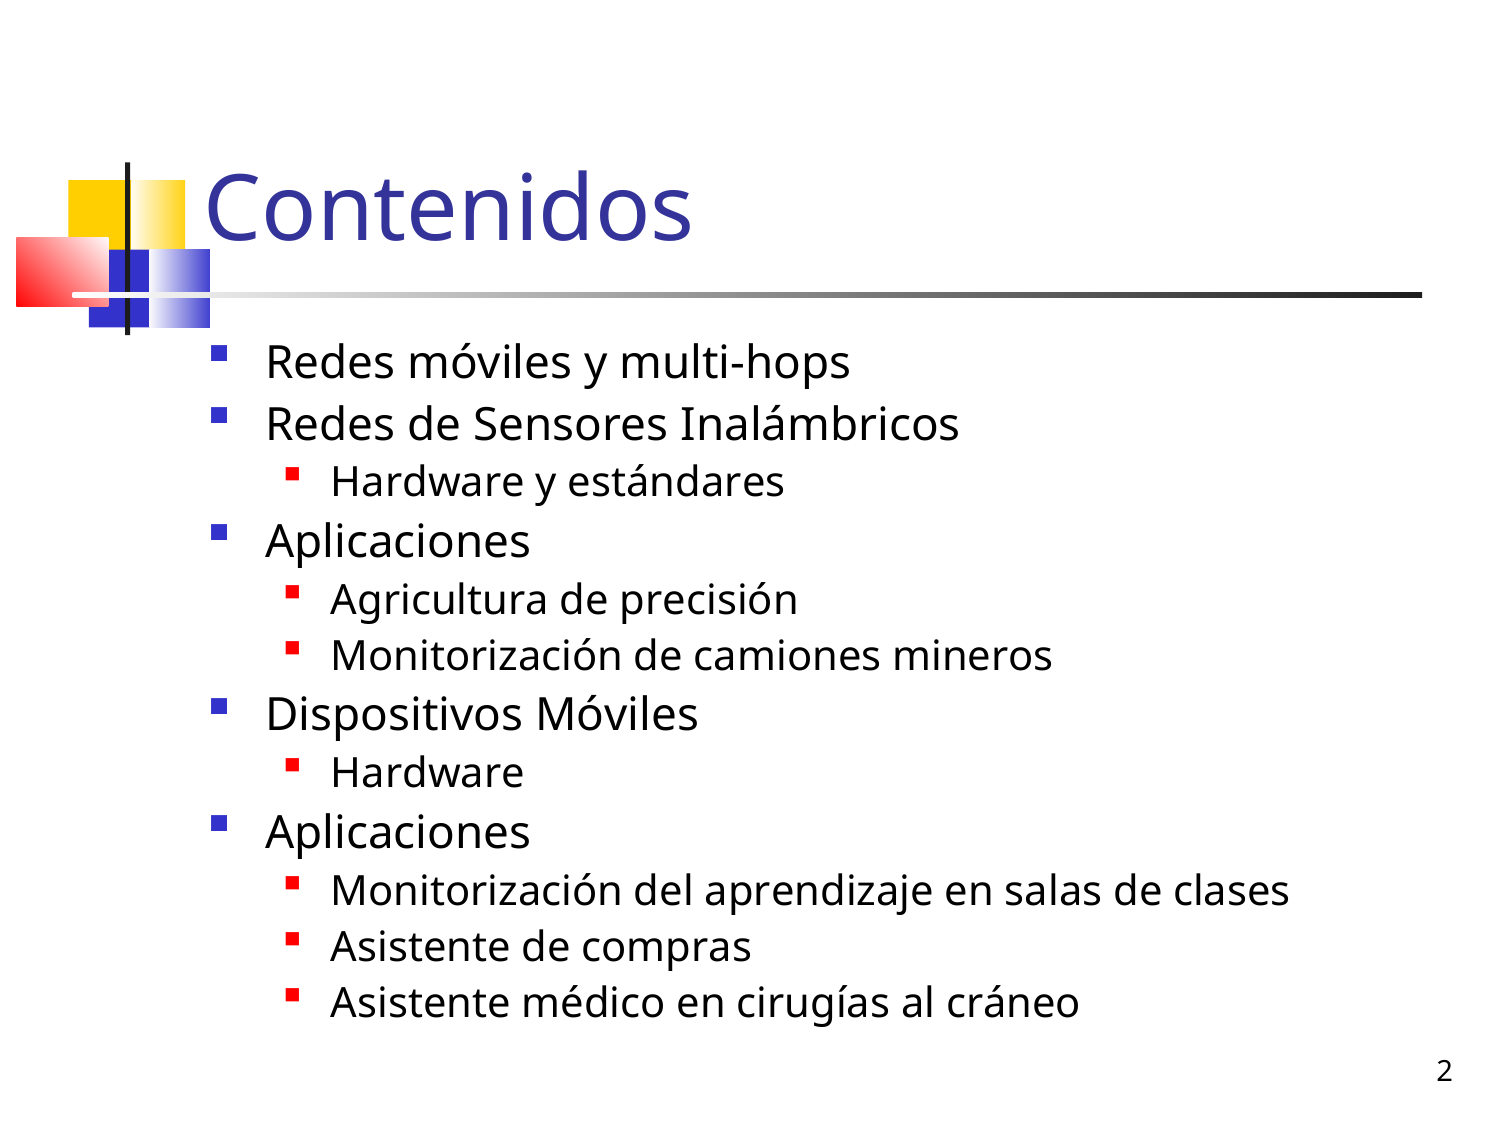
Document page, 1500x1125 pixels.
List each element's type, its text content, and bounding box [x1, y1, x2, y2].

text_box <number> [1155, 1024, 1468, 1100]
list Redes móviles y multi-hops Redes de Sensores Inalámbricos Hardware y estándares Aplicaciones Agricultura de precisión Monitorización de camiones mineros Dispositivos Móviles Hardware Aplicaciones Monitorización del aprendizaje en salas de clases Asistente de compras Asistente médico en cirugías al cráneo [193, 331, 1469, 1014]
title Contenidos [188, 35, 1269, 276]
